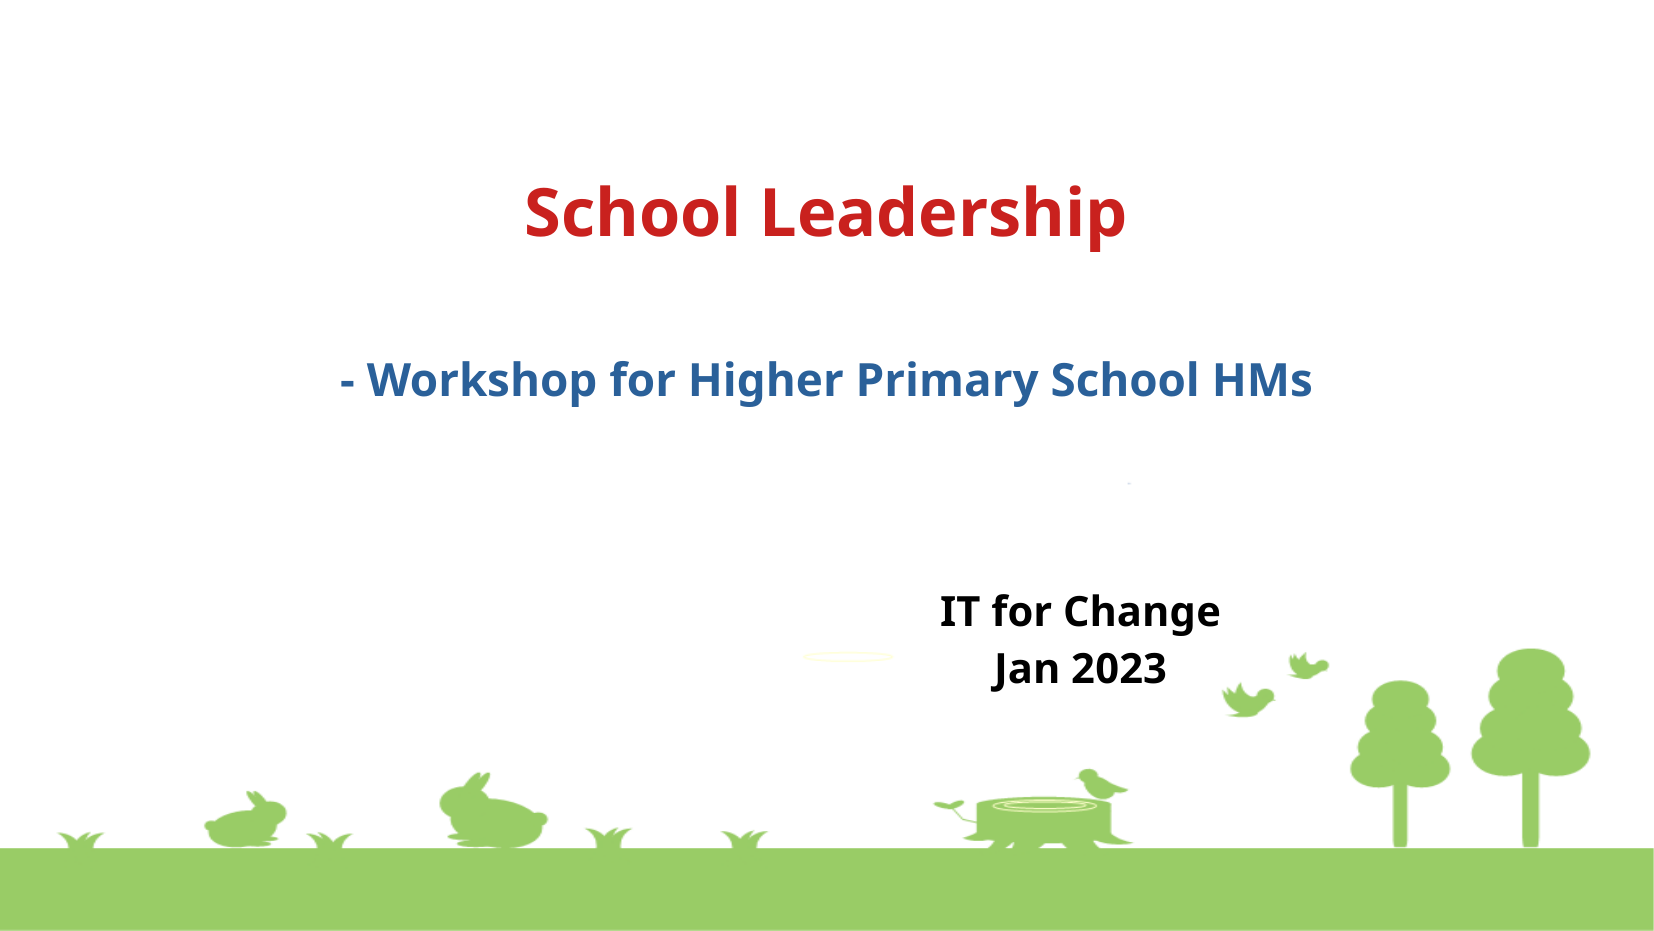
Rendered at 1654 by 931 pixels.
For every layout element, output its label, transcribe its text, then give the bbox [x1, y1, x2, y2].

subtitle IT for Change Jan 2023 [655, 544, 1506, 733]
picture [0, 0, 1654, 931]
title School Leadership - Workshop for Higher Primary School HMs [82, 114, 1571, 461]
